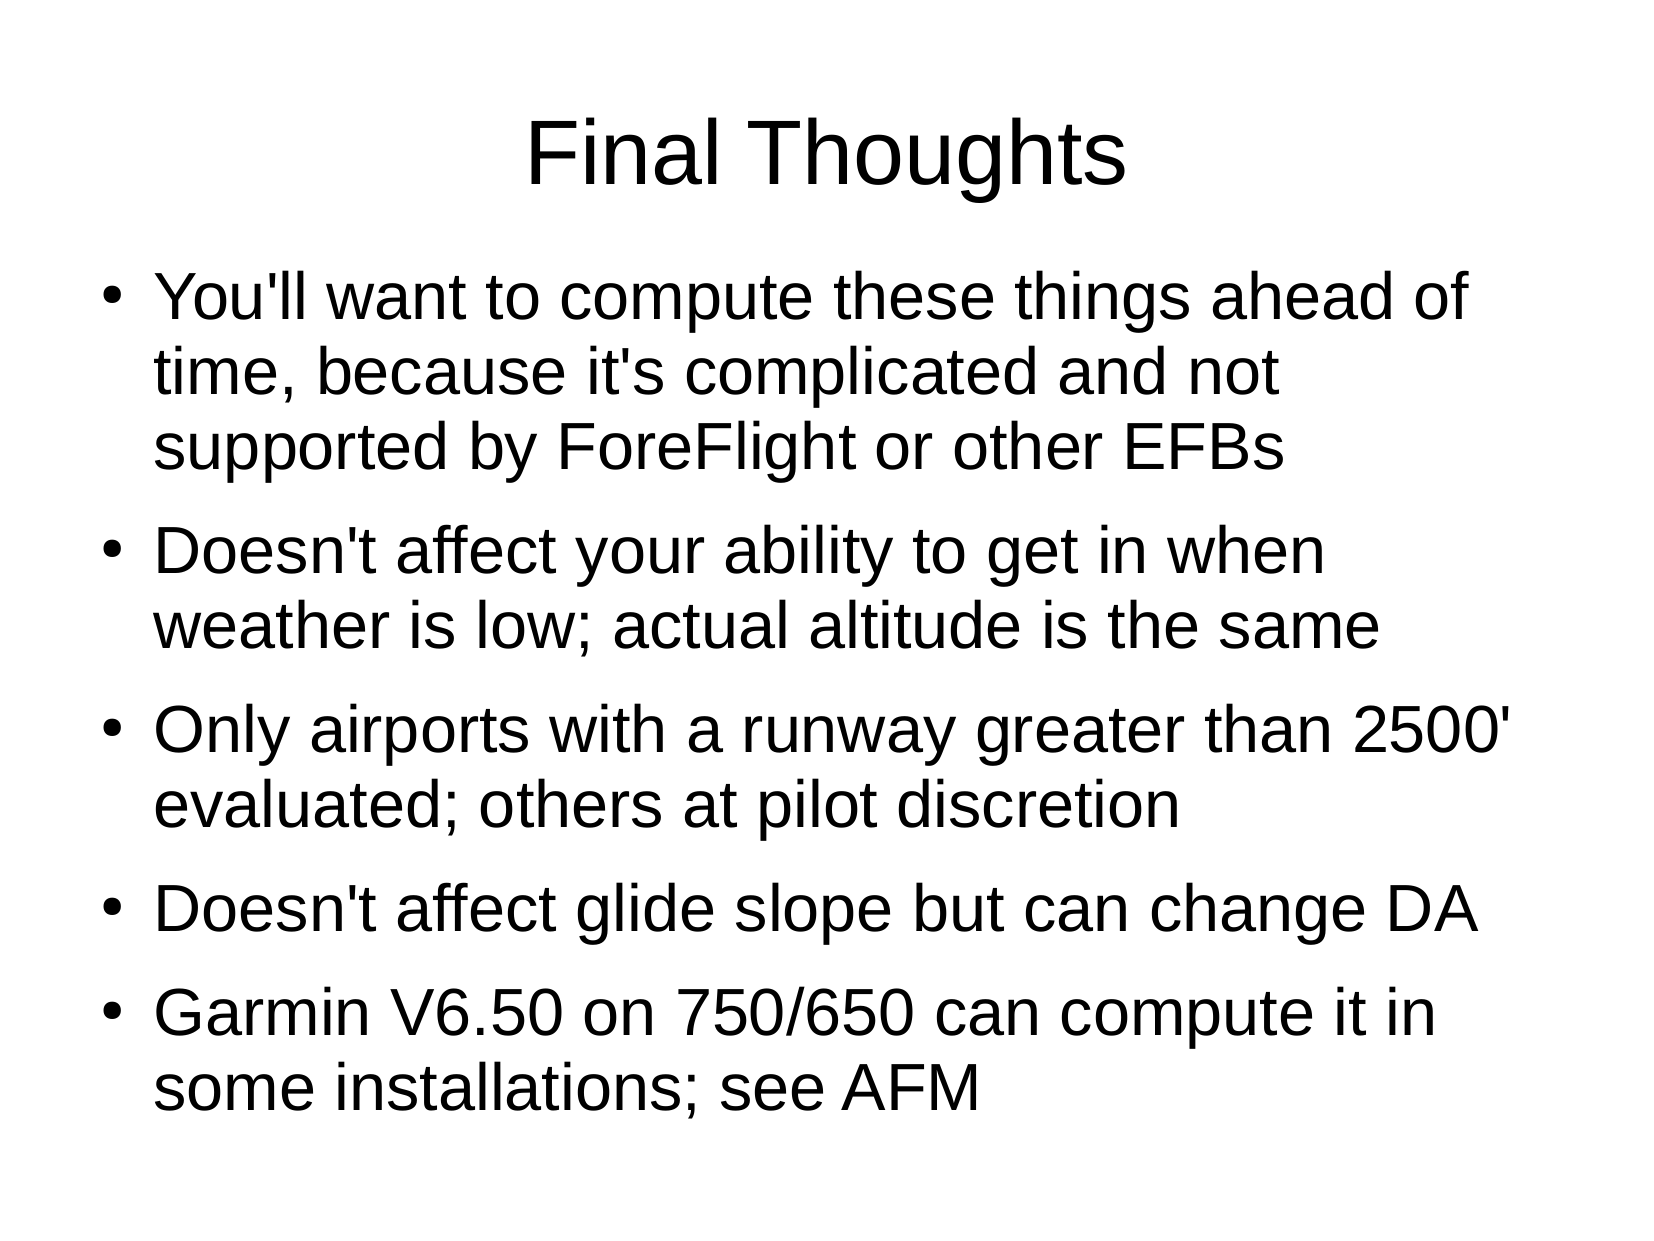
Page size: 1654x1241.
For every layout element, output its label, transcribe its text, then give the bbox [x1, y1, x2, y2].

title Final Thoughts [82, 49, 1571, 257]
list You'll want to compute these things ahead of time, because it's complicated and not supported by ForeFlight or other EFBs Doesn't affect your ability to get in when weather is low; actual altitude is the same Only airports with a runway greater than 2500' evaluated; others at pilot discretion Doesn't affect glide slope but can change DA Garmin V6.50 on 750/650 can compute it in some installations; see AFM [82, 259, 1571, 1125]
